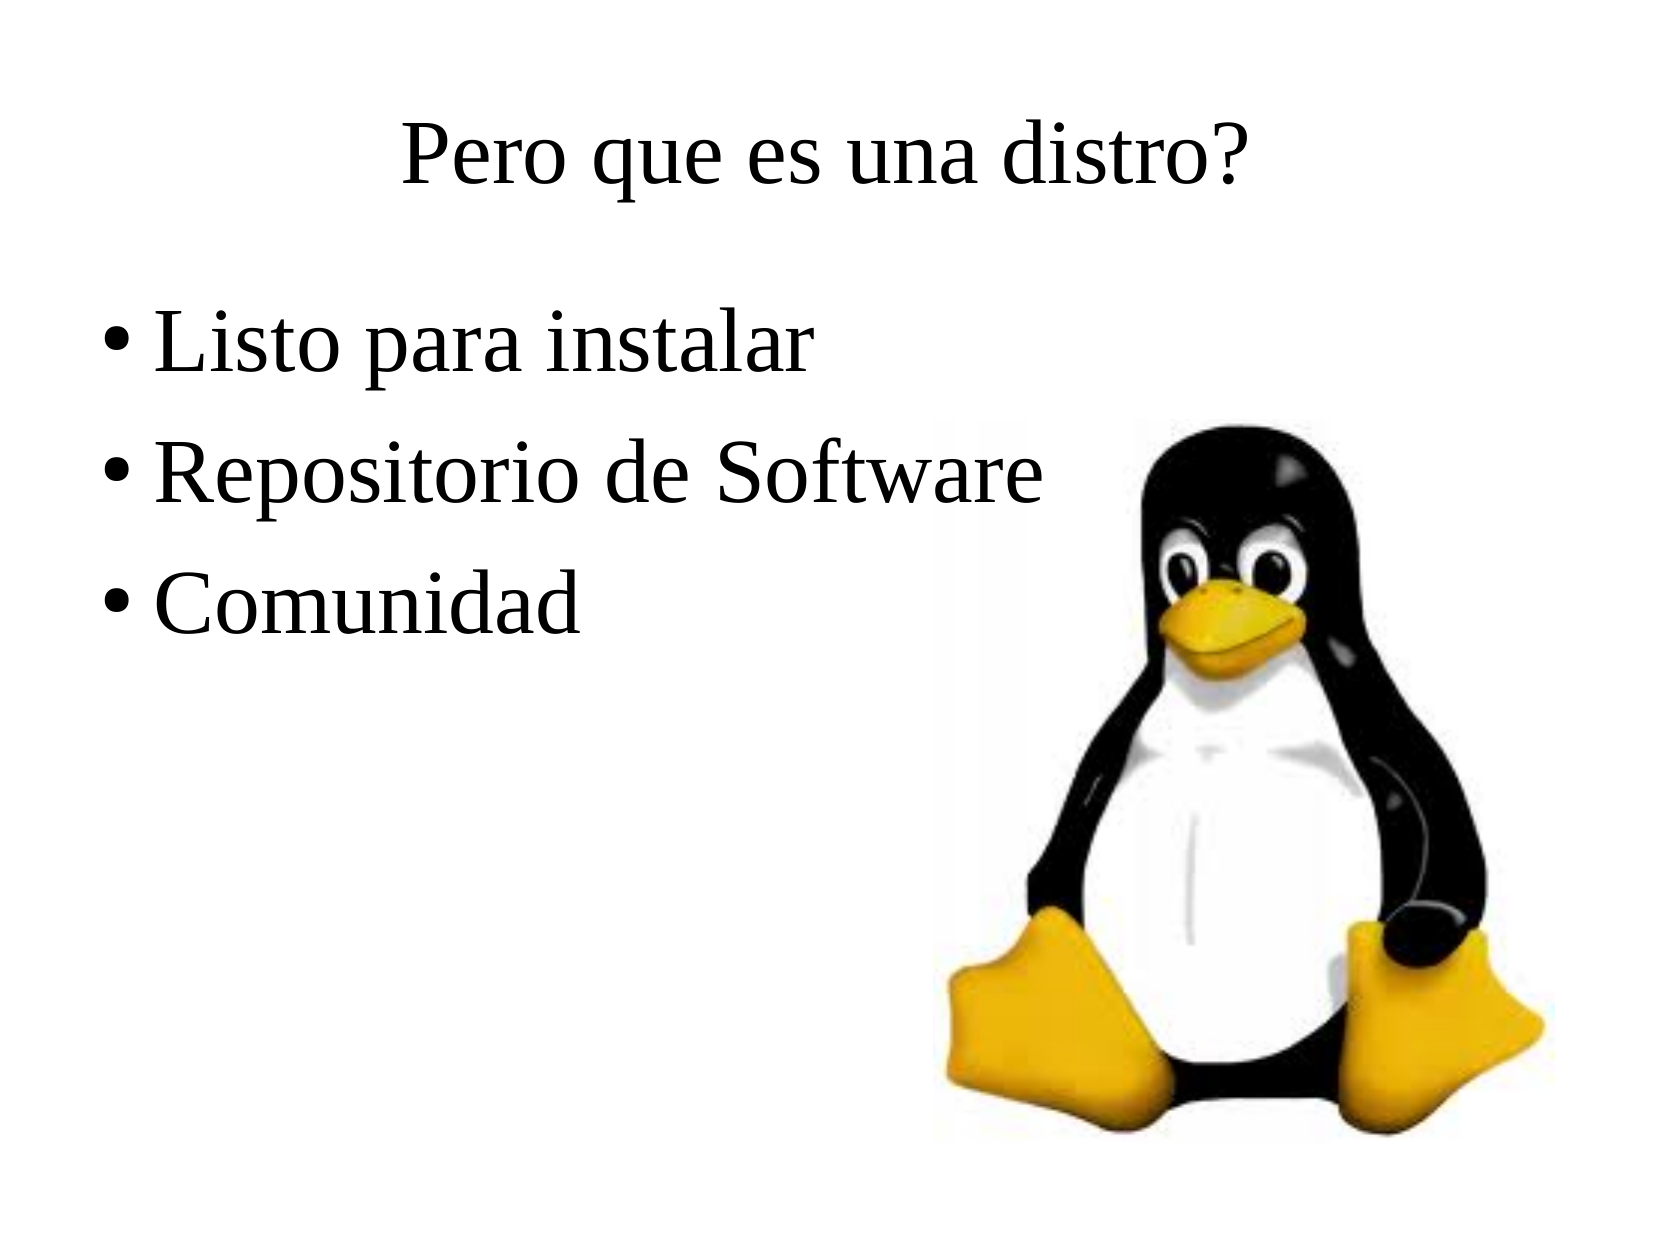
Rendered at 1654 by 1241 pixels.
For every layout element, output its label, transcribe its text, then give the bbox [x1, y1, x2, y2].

title Pero que es una distro? [82, 49, 1571, 257]
picture [933, 1109, 1555, 1144]
list Listo para instalar Repositorio de Software Comunidad [82, 290, 1571, 1109]
